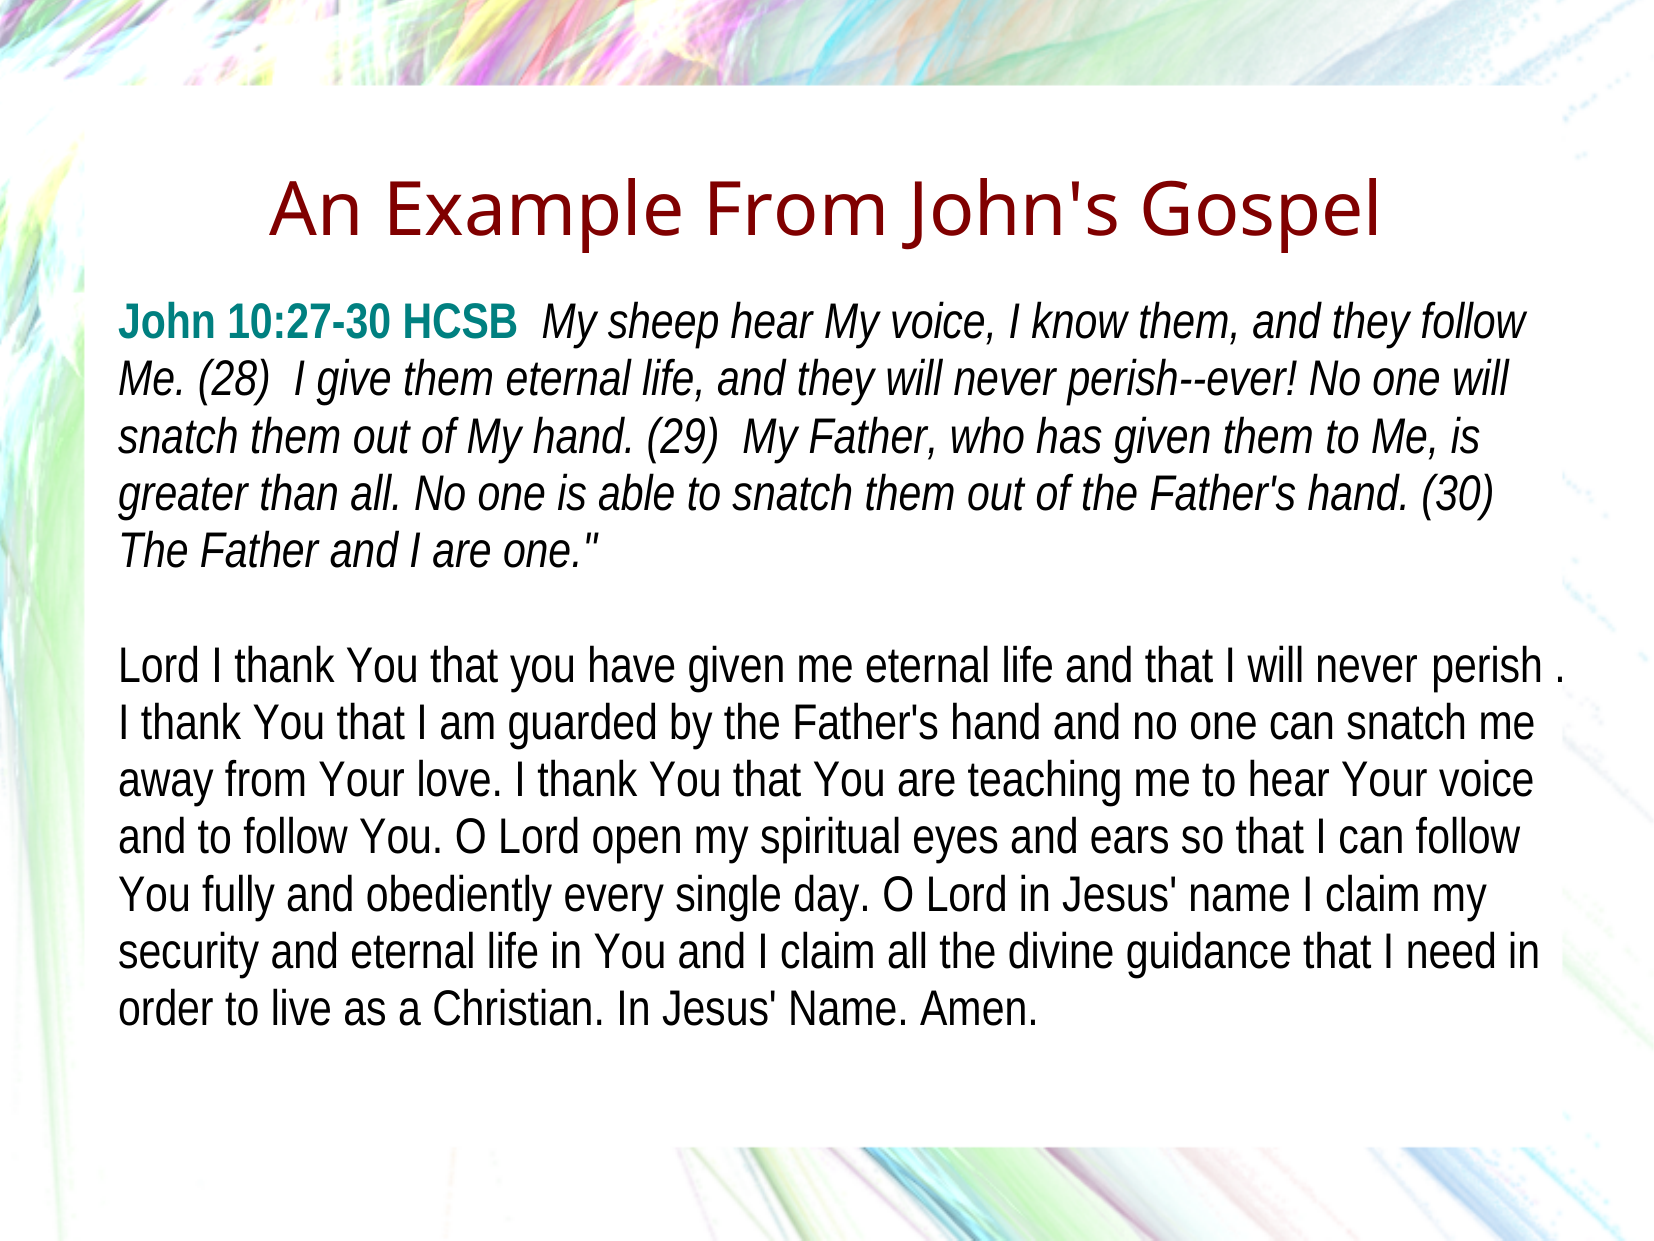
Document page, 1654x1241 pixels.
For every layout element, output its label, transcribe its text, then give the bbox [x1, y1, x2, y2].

title An Example From John's Gospel [82, 109, 1571, 303]
picture [0, 0, 1654, 1241]
subtitle John 10:27-30 HCSB My sheep hear My voice, I know them, and they follow Me. (28) I give them eternal life, and they will never perish--ever! No one will snatch them out of My hand. (29) My Father, who has given them to Me, is greater than all. No one is able to snatch them out of the Father's hand. (30) The Father and I are one." Lord I thank You that you have given me eternal life and that I will never perish . I thank You that I am guarded by the Father's hand and no one can snatch me away from Your love. I thank You that You are teaching me to hear Your voice and to follow You. O Lord open my spiritual eyes and ears so that I can follow You fully and obediently every single day. O Lord in Jesus' name I claim my security and eternal life in You and I claim all the divine guidance that I need in order to live as a Christian. In Jesus' Name. Amen. [118, 299, 1571, 1060]
